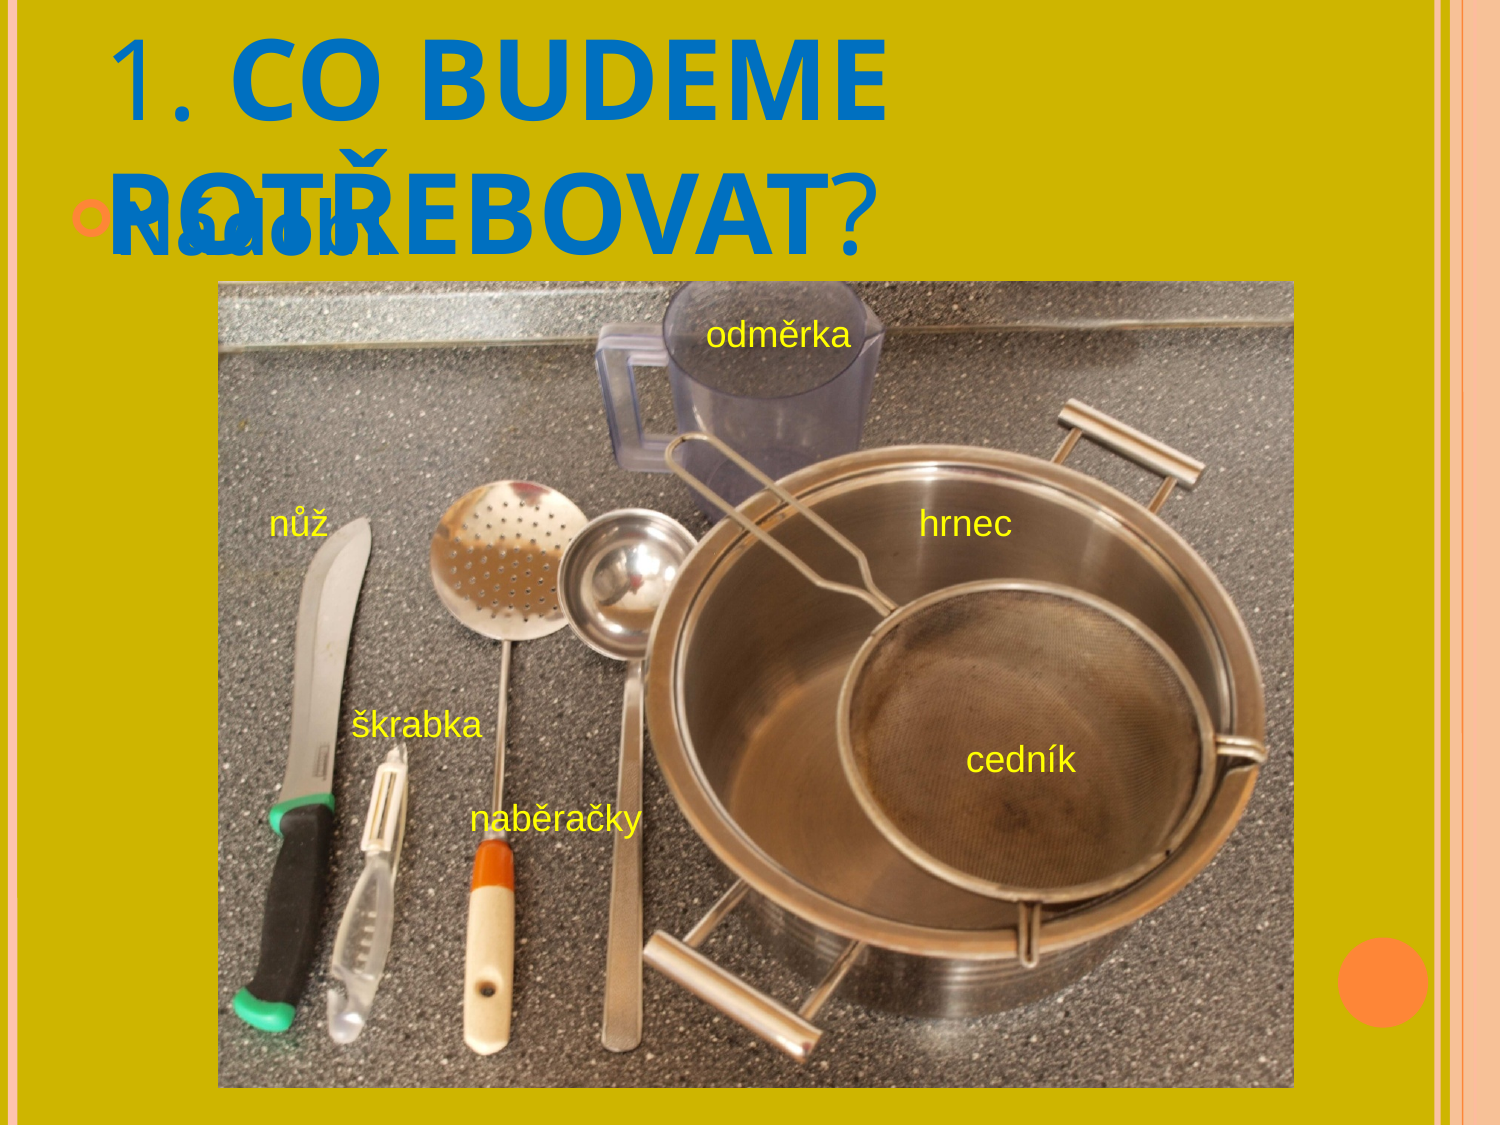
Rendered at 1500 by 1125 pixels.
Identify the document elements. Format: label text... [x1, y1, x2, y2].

list Nádobí [53, 172, 654, 923]
text_box cedník [950, 727, 1093, 789]
text_box naběračky [454, 786, 660, 848]
picture [218, 282, 1294, 1089]
text_box nůž [253, 491, 346, 553]
text_box škrabka [336, 692, 500, 754]
text_box hrnec [903, 491, 1029, 553]
title 1. Co budeme potřebovat? [88, 0, 1314, 188]
text_box odměrka [690, 302, 869, 364]
